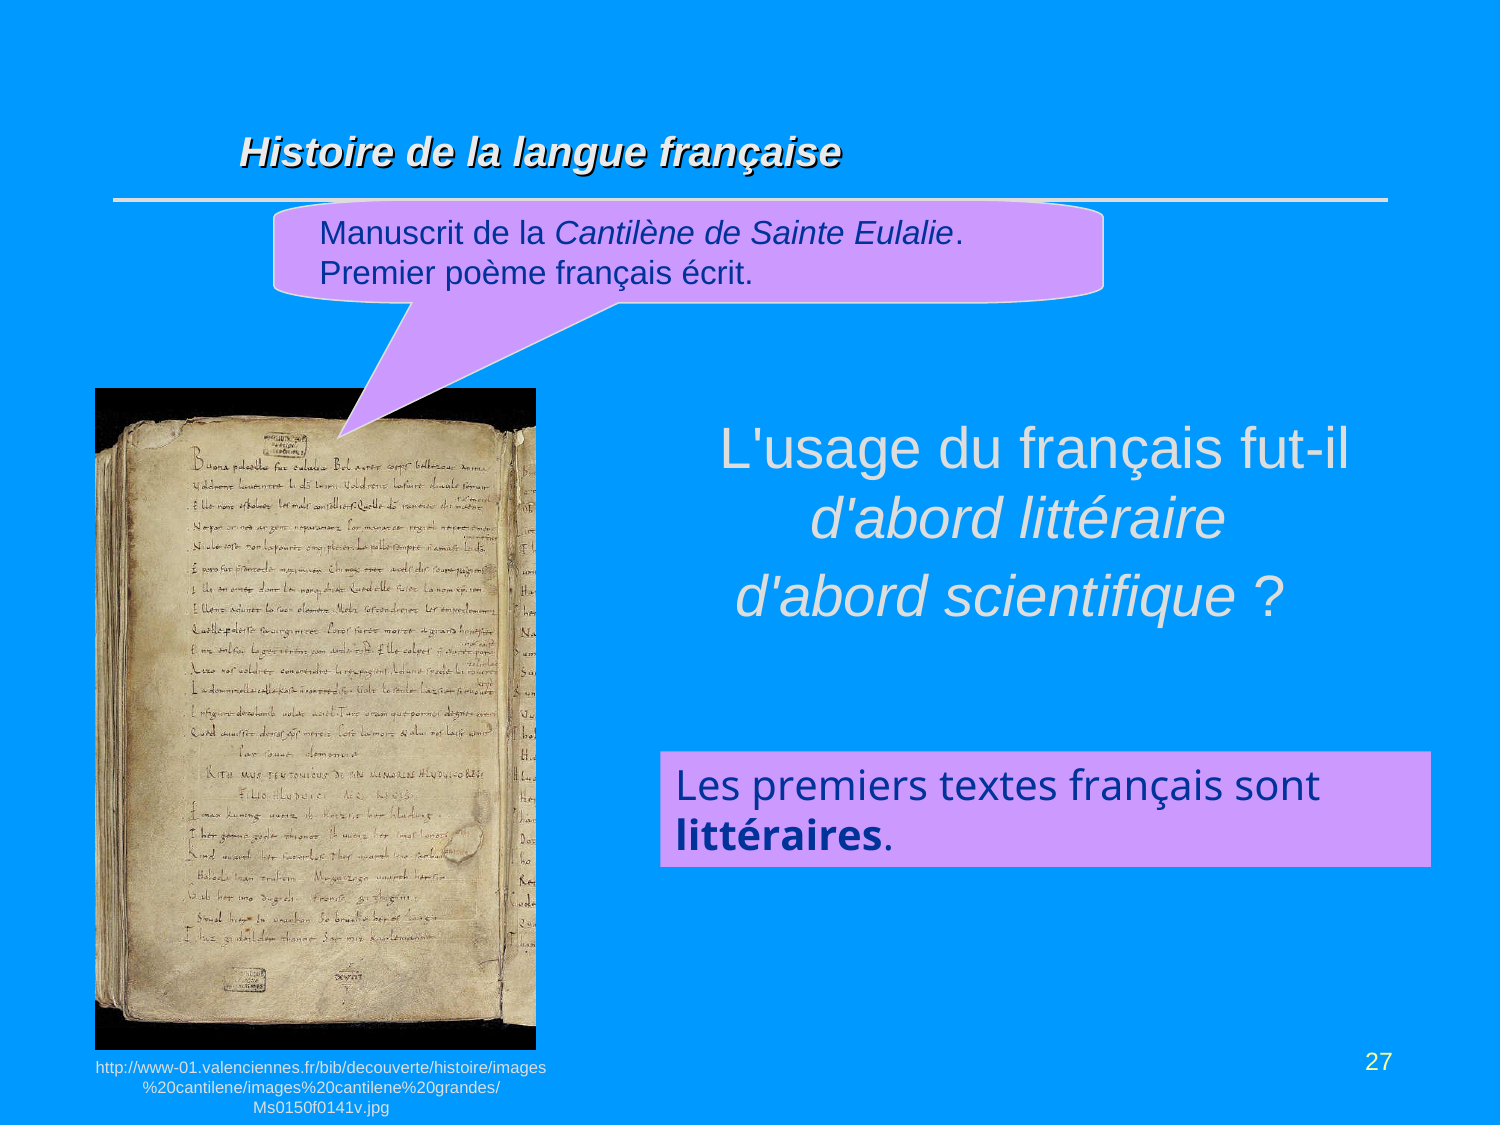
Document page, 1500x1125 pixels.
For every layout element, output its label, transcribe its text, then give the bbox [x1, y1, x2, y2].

text_box Histoire de la langue française [224, 116, 858, 183]
text_box Manuscrit de la Cantilène de Sainte Eulalie. Premier poème français écrit. [273, 200, 1104, 438]
text_box http://www-01.valenciennes.fr/bib/decouverte/histoire/images%20cantilene/images%20cantilene%20grandes/Ms0150f0141v.jpg [79, 1049, 565, 1125]
text_box Les premiers textes français sont littéraires. [660, 751, 1431, 867]
text_box L'usage du français fut-il d'abord littéraire d'abord scientifique ? [640, 402, 1431, 638]
picture [95, 388, 536, 1049]
